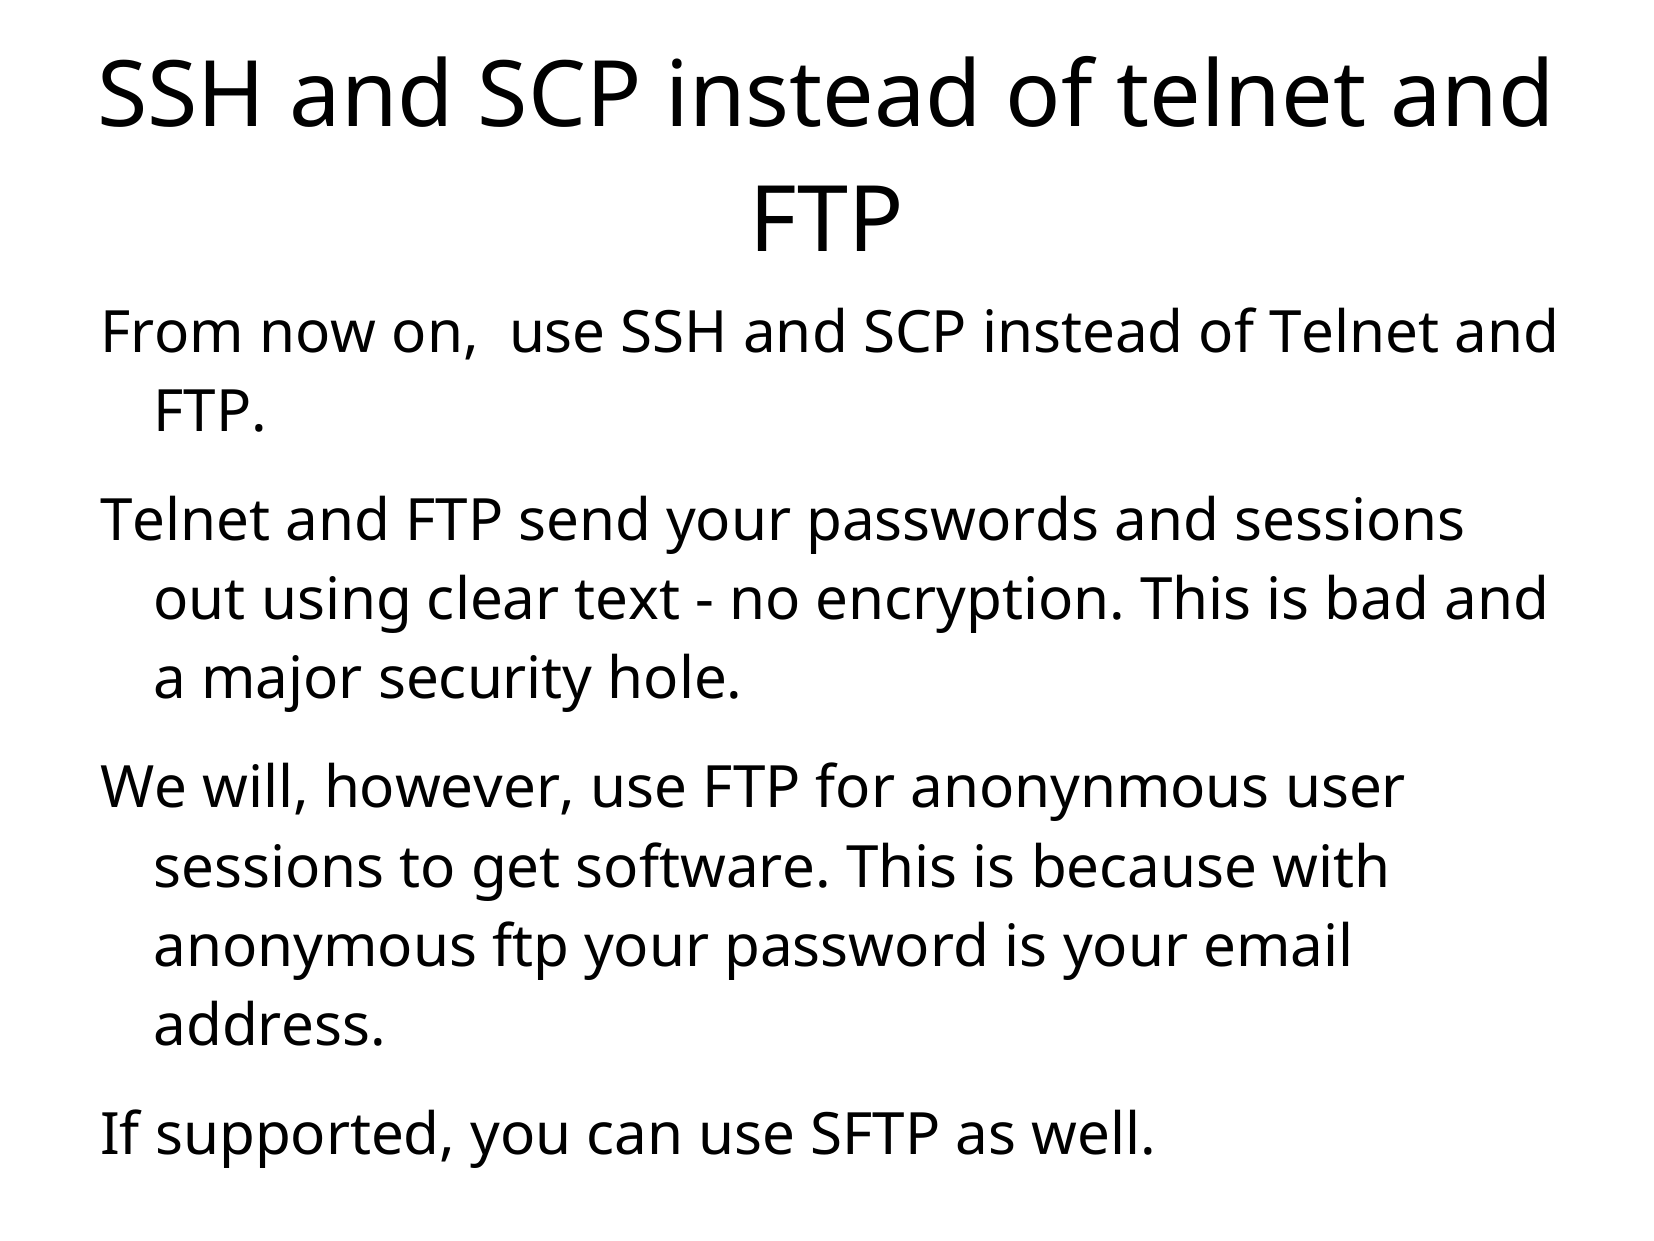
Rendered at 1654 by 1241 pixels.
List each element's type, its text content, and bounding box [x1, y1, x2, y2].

list From now on, use SSH and SCP instead of Telnet and FTP. Telnet and FTP send your passwords and sessions out using clear text - no encryption. This is bad and a major security hole. We will, however, use FTP for anonynmous user sessions to get software. This is because with anonymous ftp your password is your email address. If supported, you can use SFTP as well. [82, 290, 1571, 1109]
title SSH and SCP instead of telnet and FTP [82, 42, 1571, 264]
